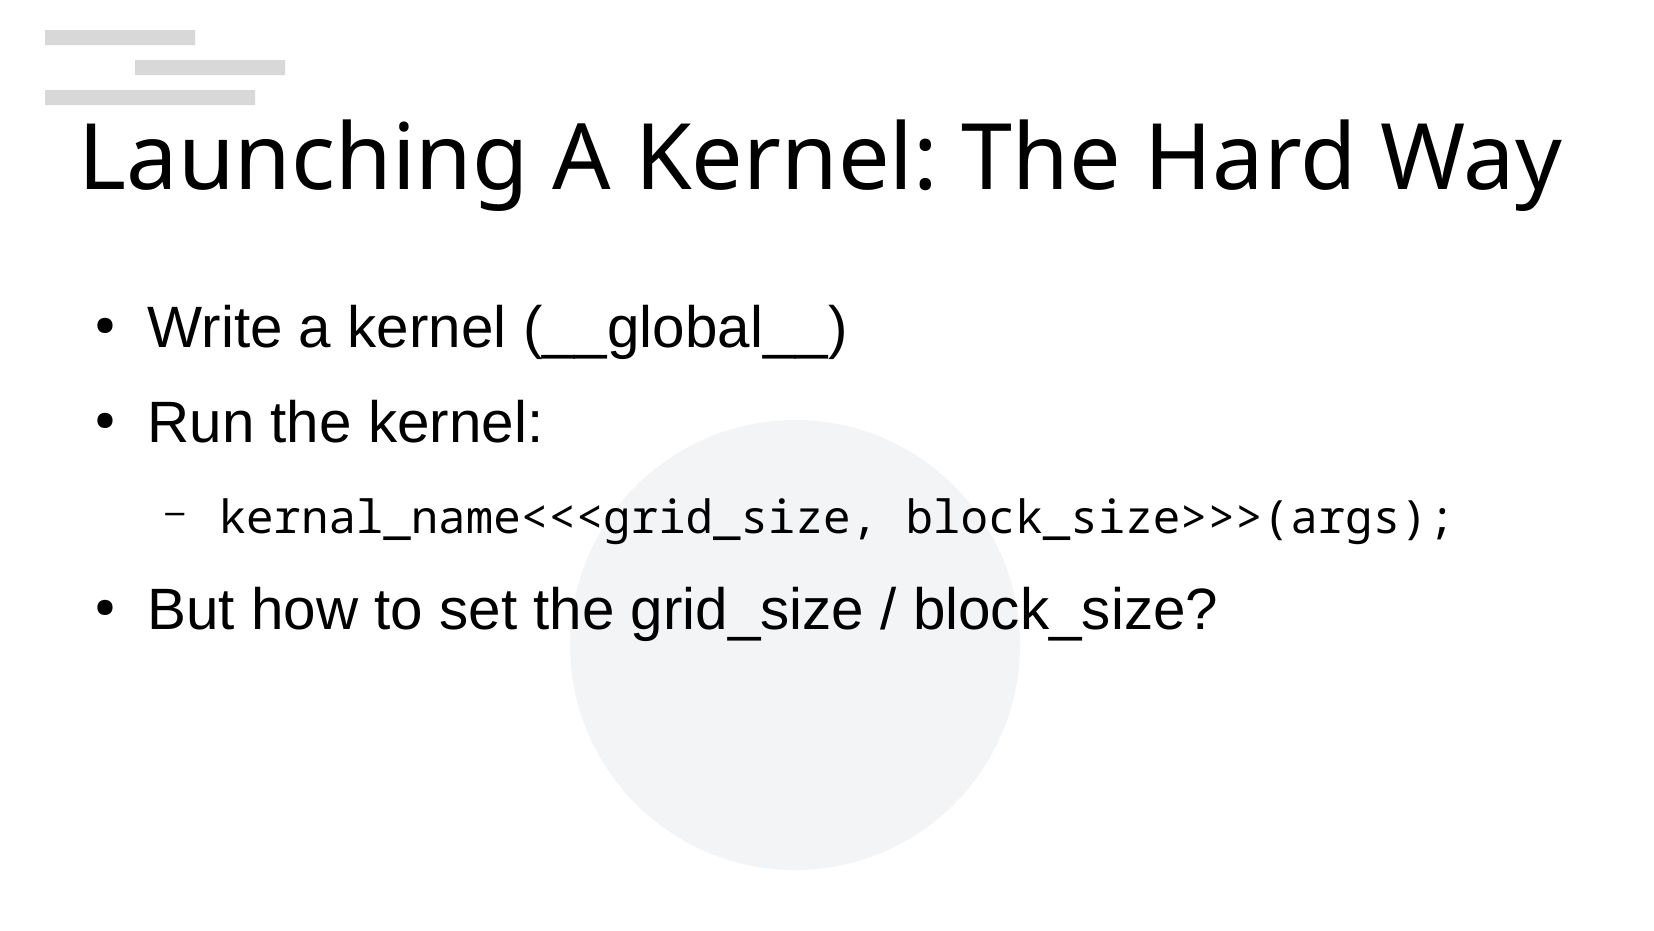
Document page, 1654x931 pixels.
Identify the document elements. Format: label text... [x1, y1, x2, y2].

title Launching A Kernel: The Hard Way [76, 76, 1565, 233]
list Write a kernel (__global__) Run the kernel: kernal_name<<<grid_size, block_size>>>(args); But how to set the grid_size / block_size? [76, 295, 1565, 640]
